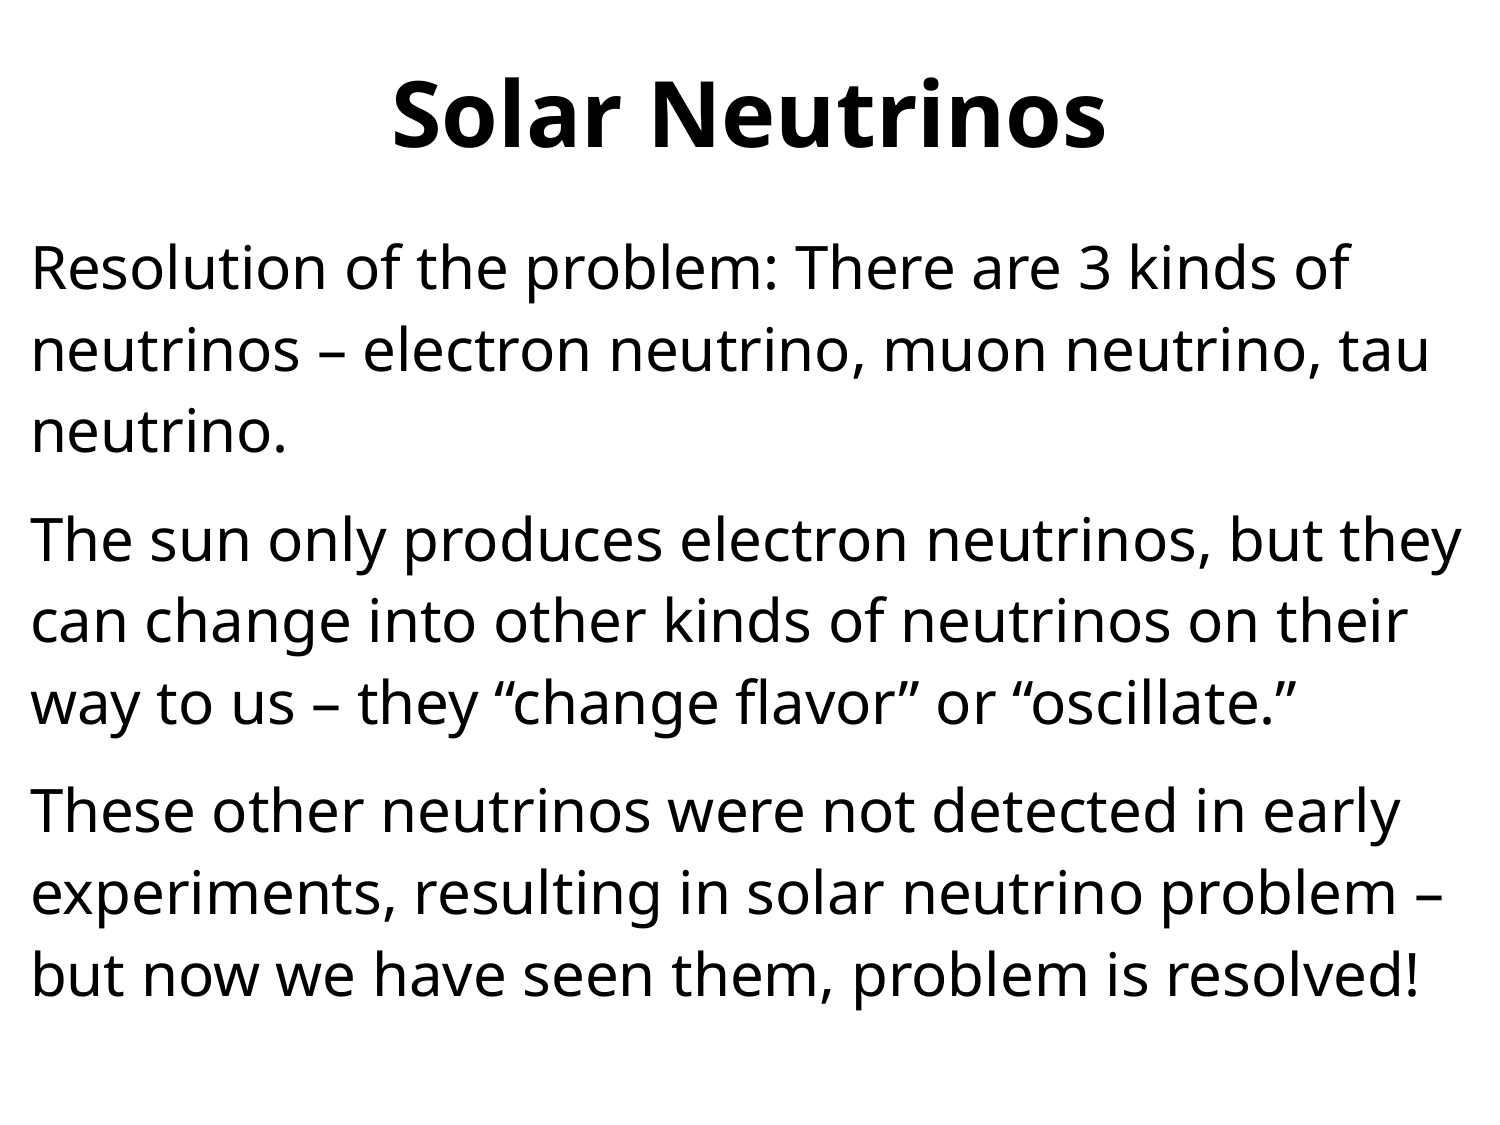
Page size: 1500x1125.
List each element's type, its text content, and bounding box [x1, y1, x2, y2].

list Resolution of the problem: There are 3 kinds of neutrinos – electron neutrino, muon neutrino, tau neutrino. The sun only produces electron neutrinos, but they can change into other kinds of neutrinos on their way to us – they “change flavor” or “oscillate.” These other neutrinos were not detected in early experiments, resulting in solar neutrino problem – but now we have seen them, problem is resolved! [30, 224, 1471, 1096]
title Solar Neutrinos [30, 58, 1471, 167]
